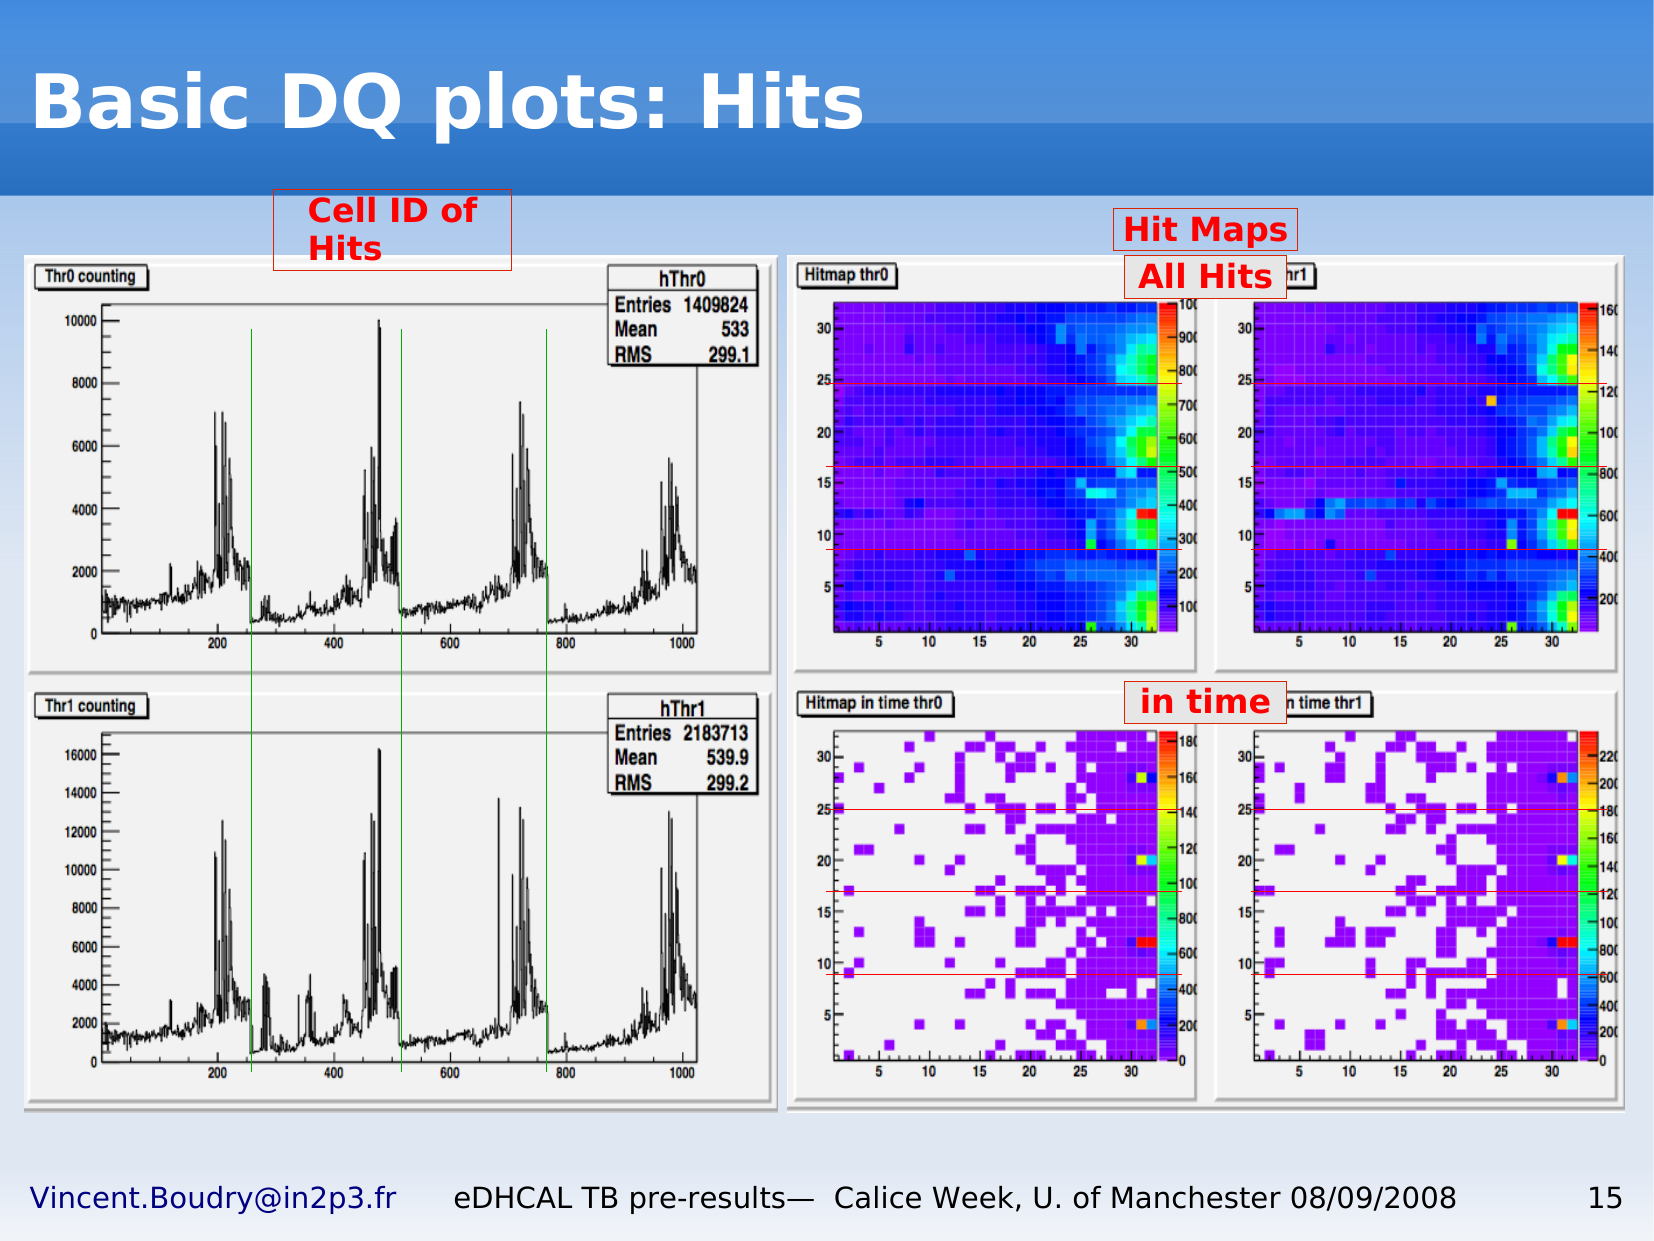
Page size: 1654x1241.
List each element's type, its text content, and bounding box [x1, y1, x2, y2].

text_box Hit Maps [1113, 208, 1298, 251]
title Basic DQ plots: Hits [29, 0, 1654, 207]
text_box All Hits [1124, 255, 1287, 299]
text_box in time [1124, 681, 1287, 724]
text_box Cell ID of Hits [273, 189, 512, 271]
picture [0, 0, 1654, 1241]
